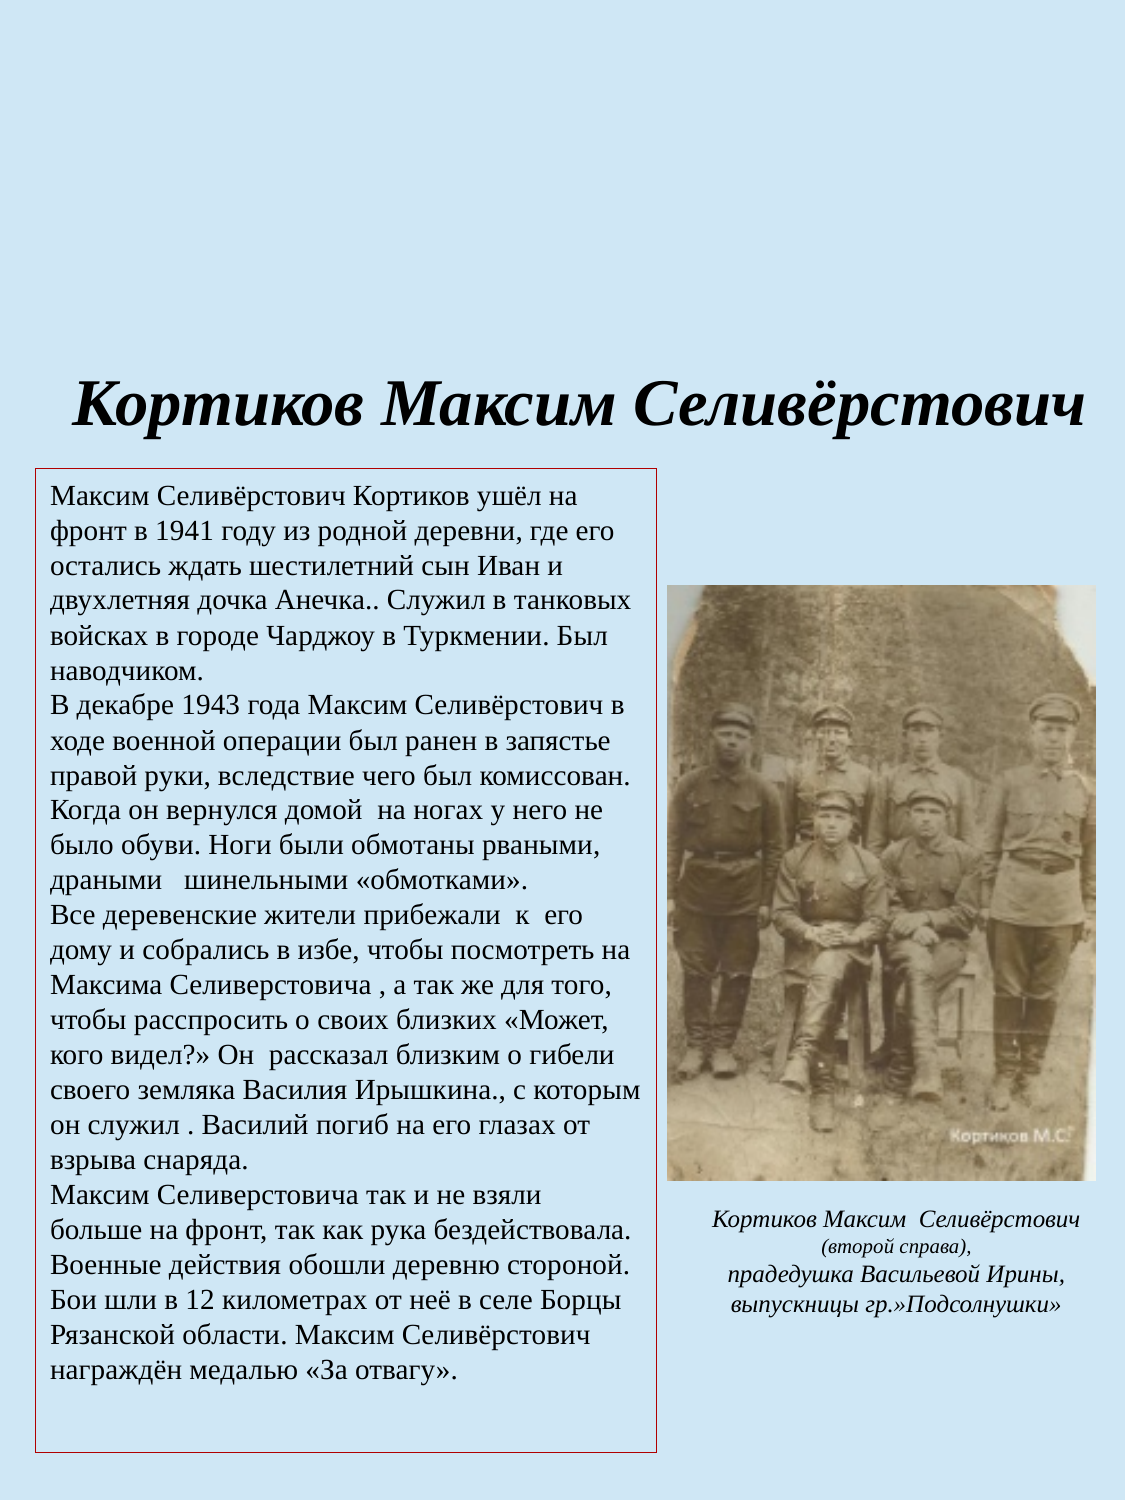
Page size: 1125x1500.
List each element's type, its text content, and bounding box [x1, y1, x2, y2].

text_box Кортиков Максим Селивёрстович (второй справа), прадедушка Васильевой Ирины, выпускницы гр.»Подсолнушки» [667, 1195, 1125, 1325]
picture [667, 585, 1096, 1181]
text_box Максим Селивёрстович Кортиков ушёл на фронт в 1941 году из родной деревни, где его остались ждать шестилетний сын Иван и двухлетняя дочка Анечка.. Служил в танковых войсках в городе Чарджоу в Туркмении. Был наводчиком. В декабре 1943 года Максим Селивёрстович в ходе военной операции был ранен в запястье правой руки, вследствие чего был комиссован. Когда он вернулся домой на ногах у него не было обуви. Ноги были обмотаны рваными, драными шинельными «обмотками». Все деревенские жители прибежали к его дому и собрались в избе, чтобы посмотреть на Максима Селиверстовича , а так же для того, чтобы расспросить о своих близких «Может, кого видел?» Он рассказал близким о гибели своего земляка Василия Ирышкина., с которым он служил . Василий погиб на его глазах от взрыва снаряда. Максим Селиверстовича так и не взяли больше на фронт, так как рука бездействовала. Военные действия обошли деревню стороной. Бои шли в 12 километрах от неё в селе Борцы Рязанской области. Максим Селивёрстович награждён медалью «За отвагу». [35, 468, 657, 1453]
title Кортиков Максим Селивёрстович [35, 351, 1125, 481]
